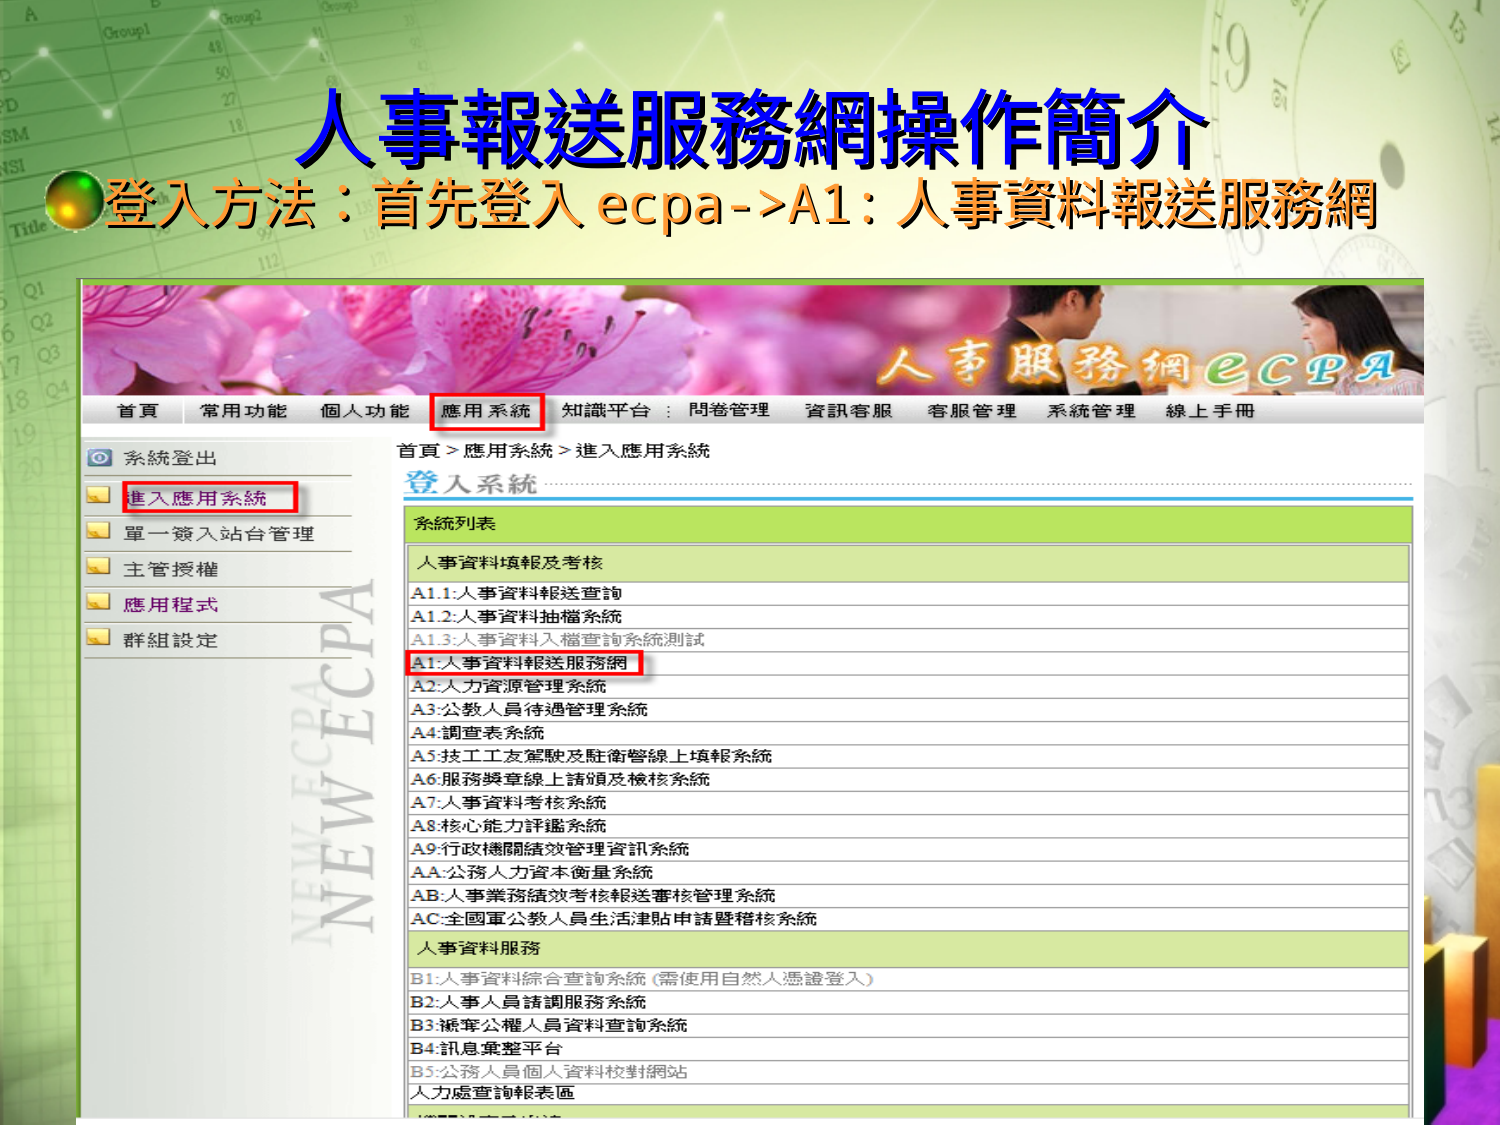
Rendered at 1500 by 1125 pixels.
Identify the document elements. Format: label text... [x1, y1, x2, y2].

picture [0, 0, 1500, 1125]
list 登入方法：首先登入ecpa->A1:人事資料報送服務網 [29, 160, 1441, 256]
title 人事報送服務網操作簡介 [112, 30, 1388, 160]
